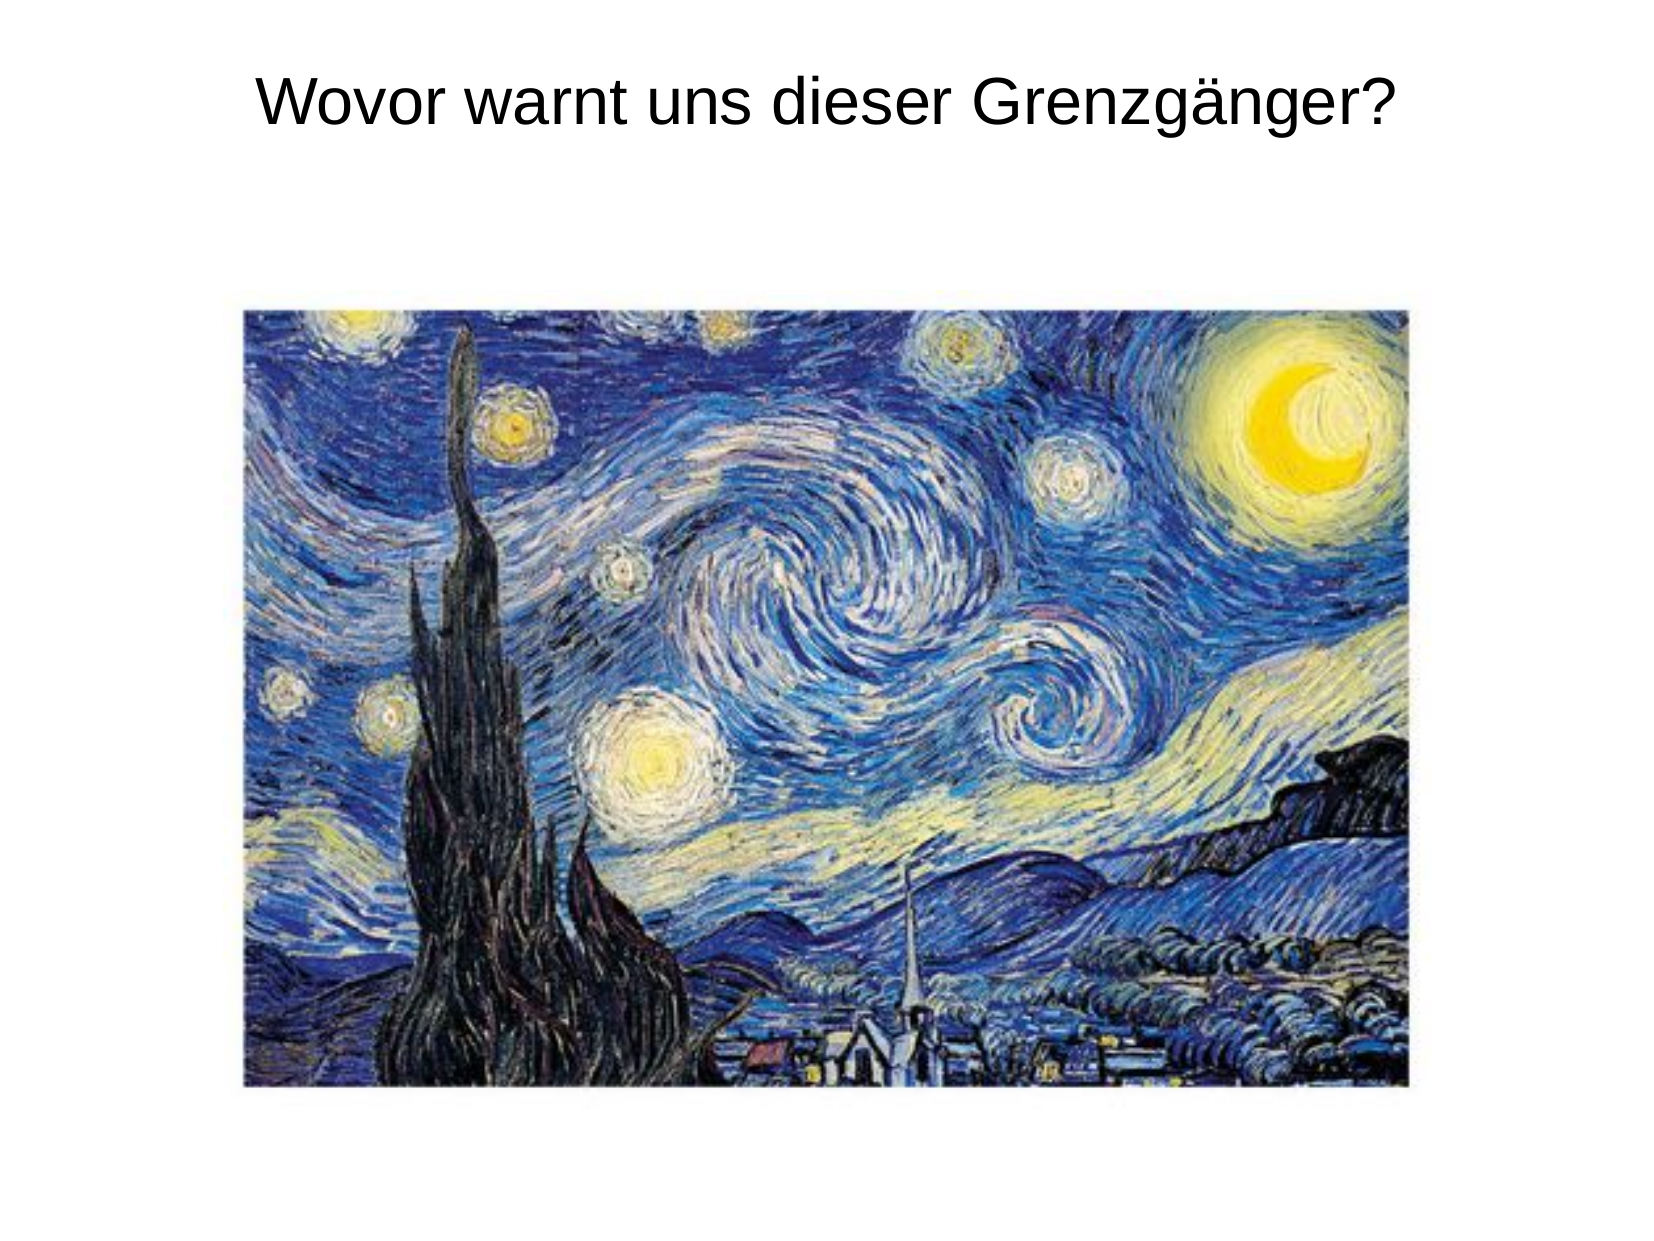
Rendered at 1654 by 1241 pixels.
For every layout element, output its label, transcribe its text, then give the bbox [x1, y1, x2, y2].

picture [223, 290, 1431, 1109]
title Wovor warnt uns dieser Grenzgänger? [82, 49, 1571, 257]
